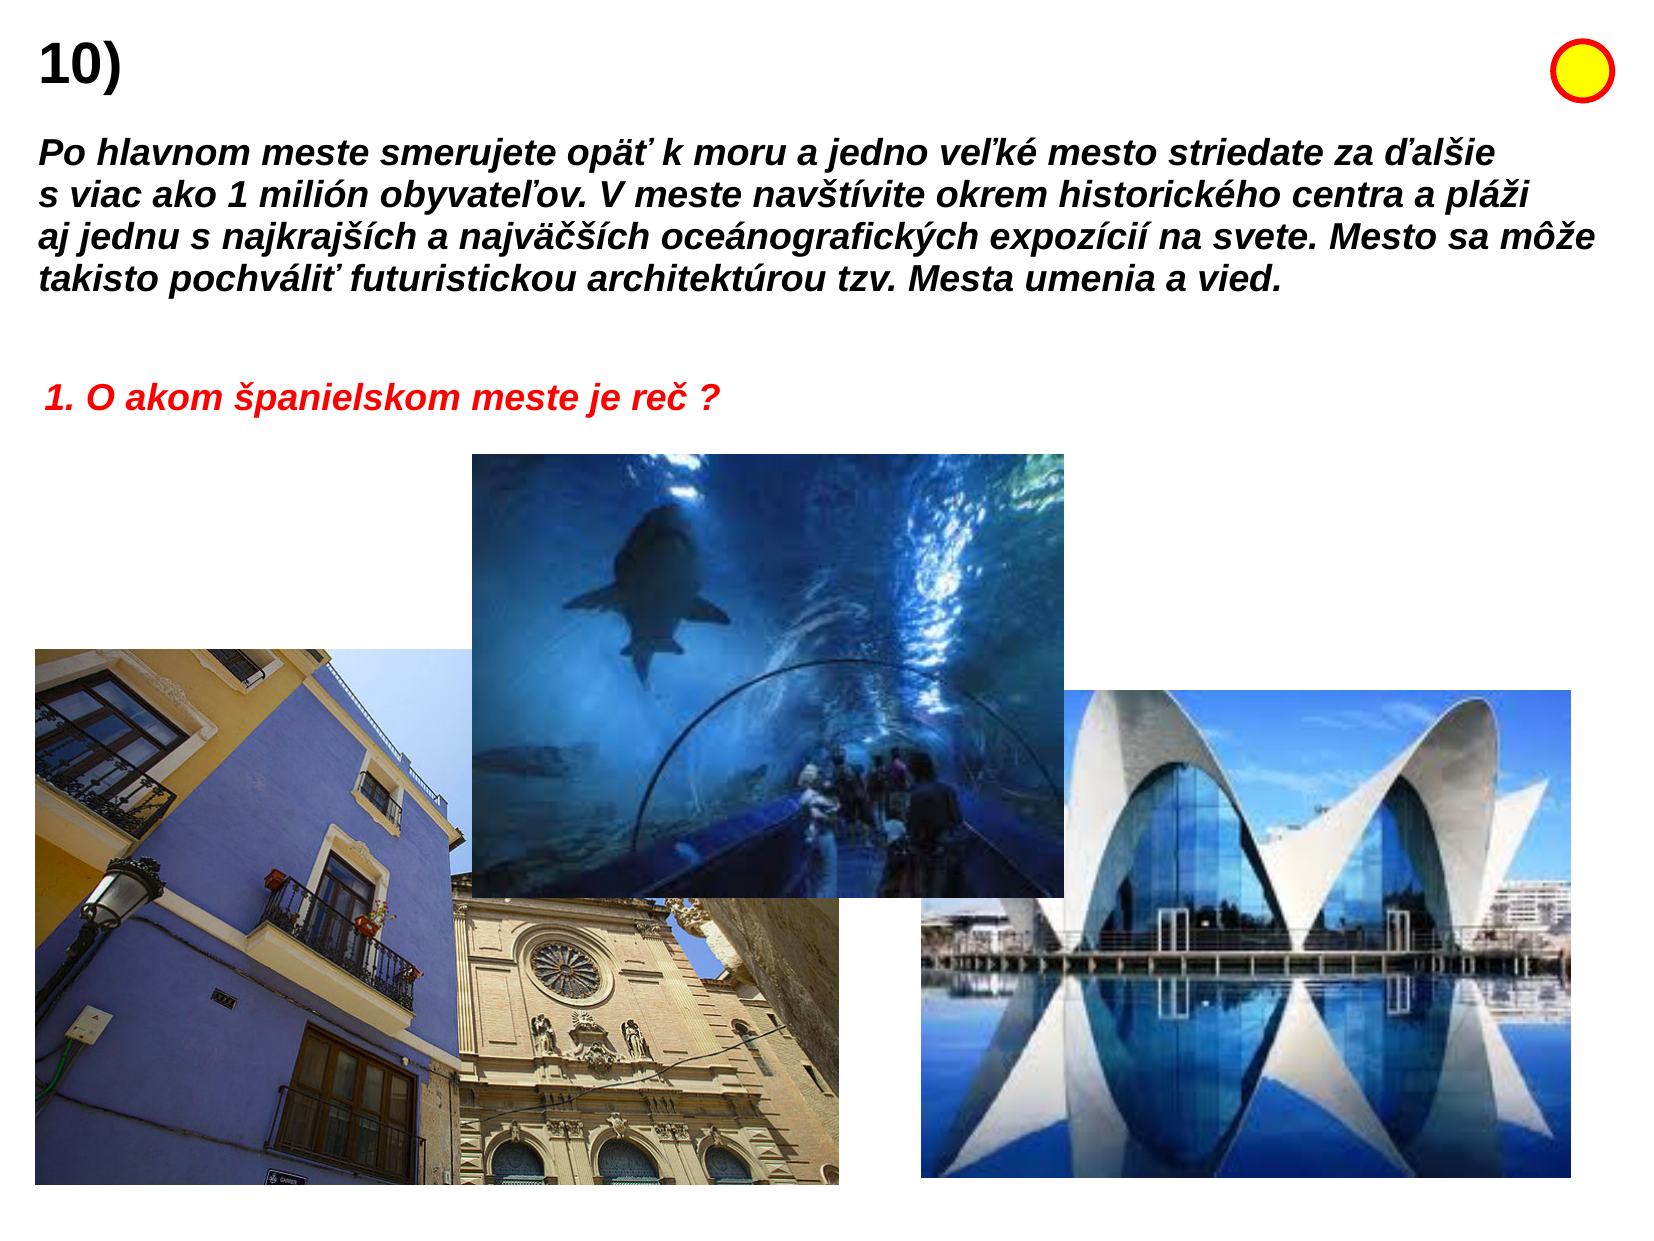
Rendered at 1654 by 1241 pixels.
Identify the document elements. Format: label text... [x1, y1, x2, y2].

text_box Po hlavnom meste smerujete opäť k moru a jedno veľké mesto striedate za ďalšie s viac ako 1 milión obyvateľov. V meste navštívite okrem historického centra a pláži aj jednu s najkrajších a najväčších oceánografických expozícií na svete. Mesto sa môže takisto pochváliť futuristickou architektúrou tzv. Mesta umenia a vied. [23, 124, 1654, 307]
text_box 1. O akom španielskom meste je reč ? [29, 348, 1601, 511]
picture [35, 454, 1571, 1185]
text_box [1553, 41, 1613, 101]
text_box 10) [23, 23, 1123, 104]
